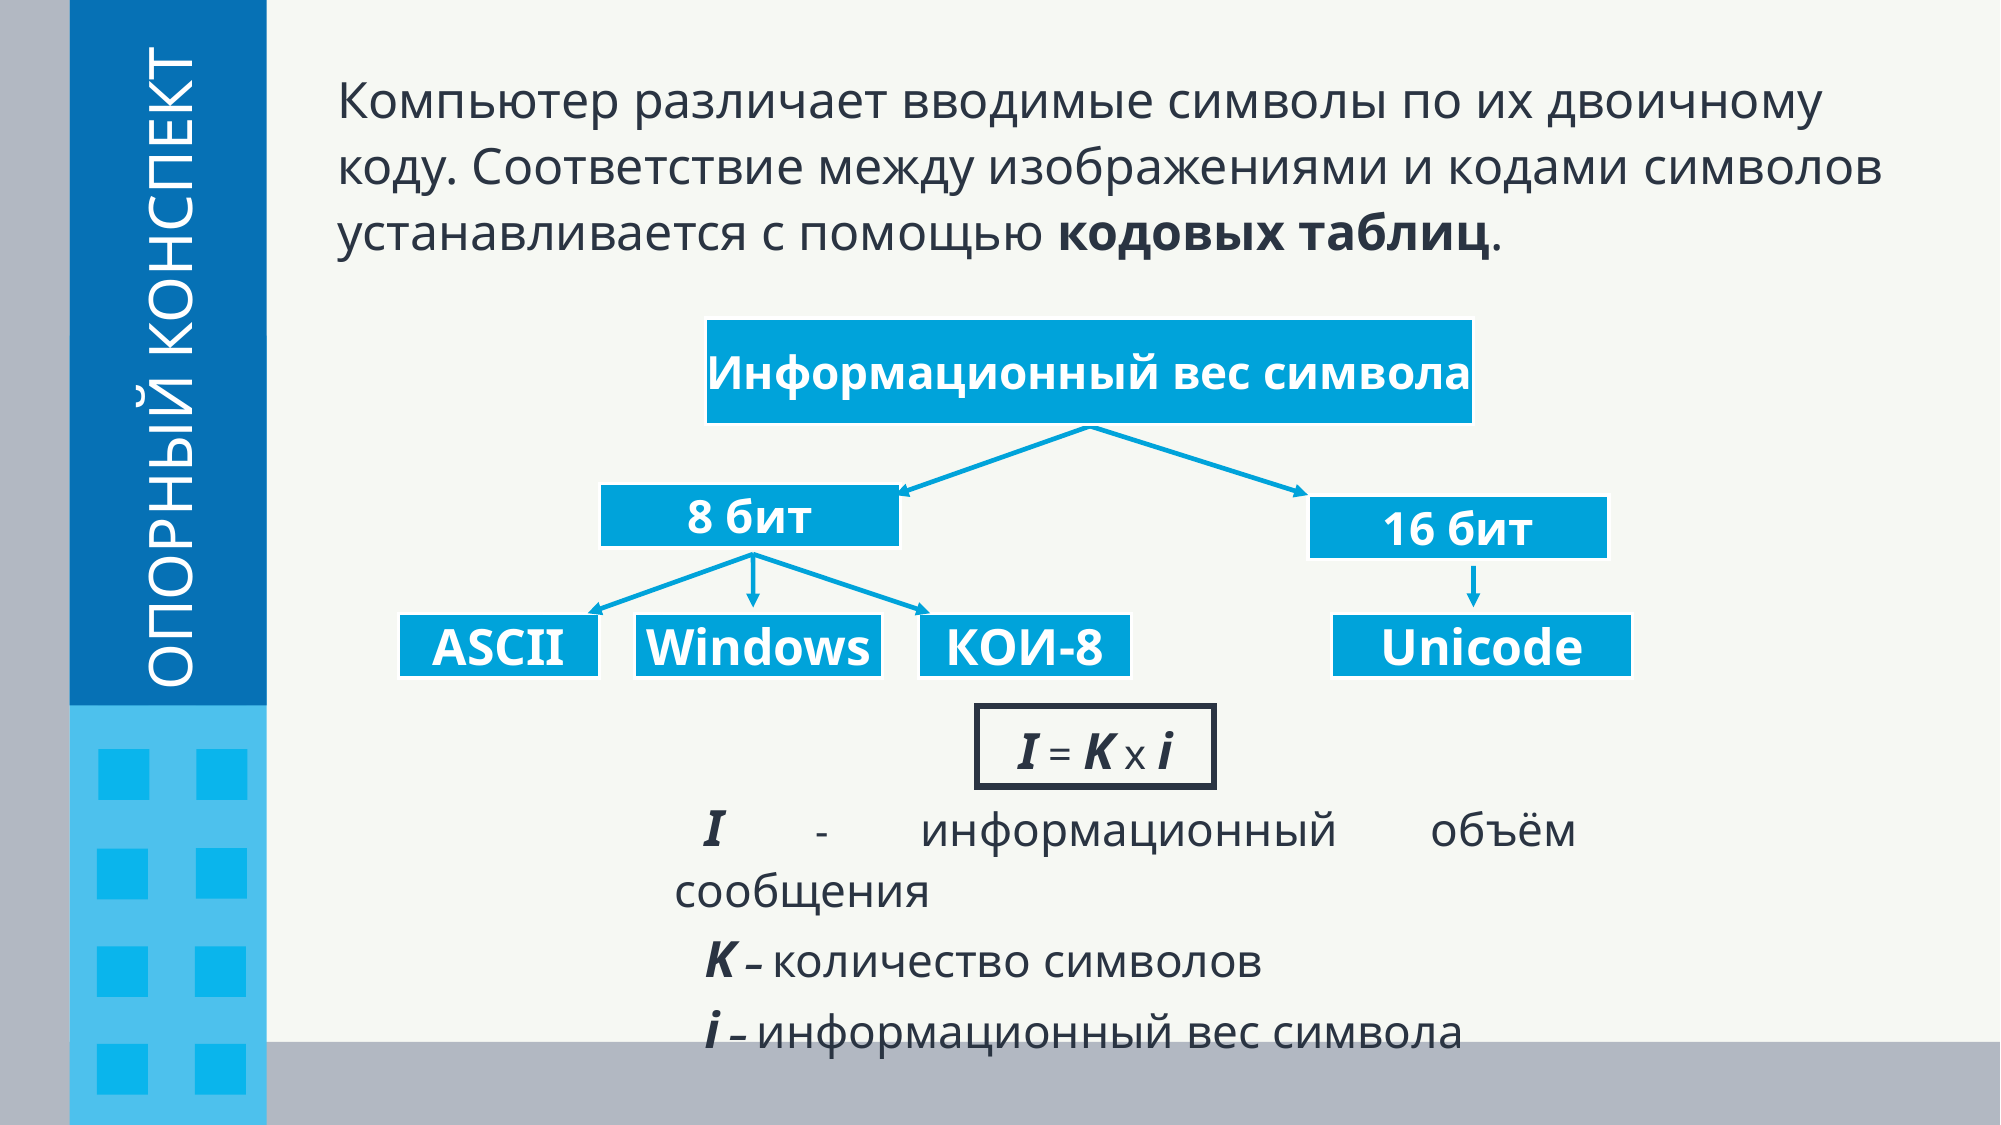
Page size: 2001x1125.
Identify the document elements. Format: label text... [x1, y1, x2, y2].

text_box I - информационный объём сообщения K – количество символов i – информационный вес символа [659, 782, 1593, 1067]
text_box 8 бит [599, 483, 901, 549]
text_box ASCII [398, 613, 600, 679]
text_box Windows [634, 613, 883, 679]
text_box I = K x i [977, 705, 1214, 782]
text_box КОИ-8 [918, 613, 1132, 679]
text_box Информационный вес символа [705, 317, 1474, 425]
text_box Компьютер различает вводимые символы по их двоичному коду. Соответствие между изображениями и кодами символов устанавливается с помощью кодовых таблиц. [322, 54, 1958, 268]
text_box Unicode [1331, 613, 1633, 679]
text_box 16 бит [1308, 495, 1610, 560]
